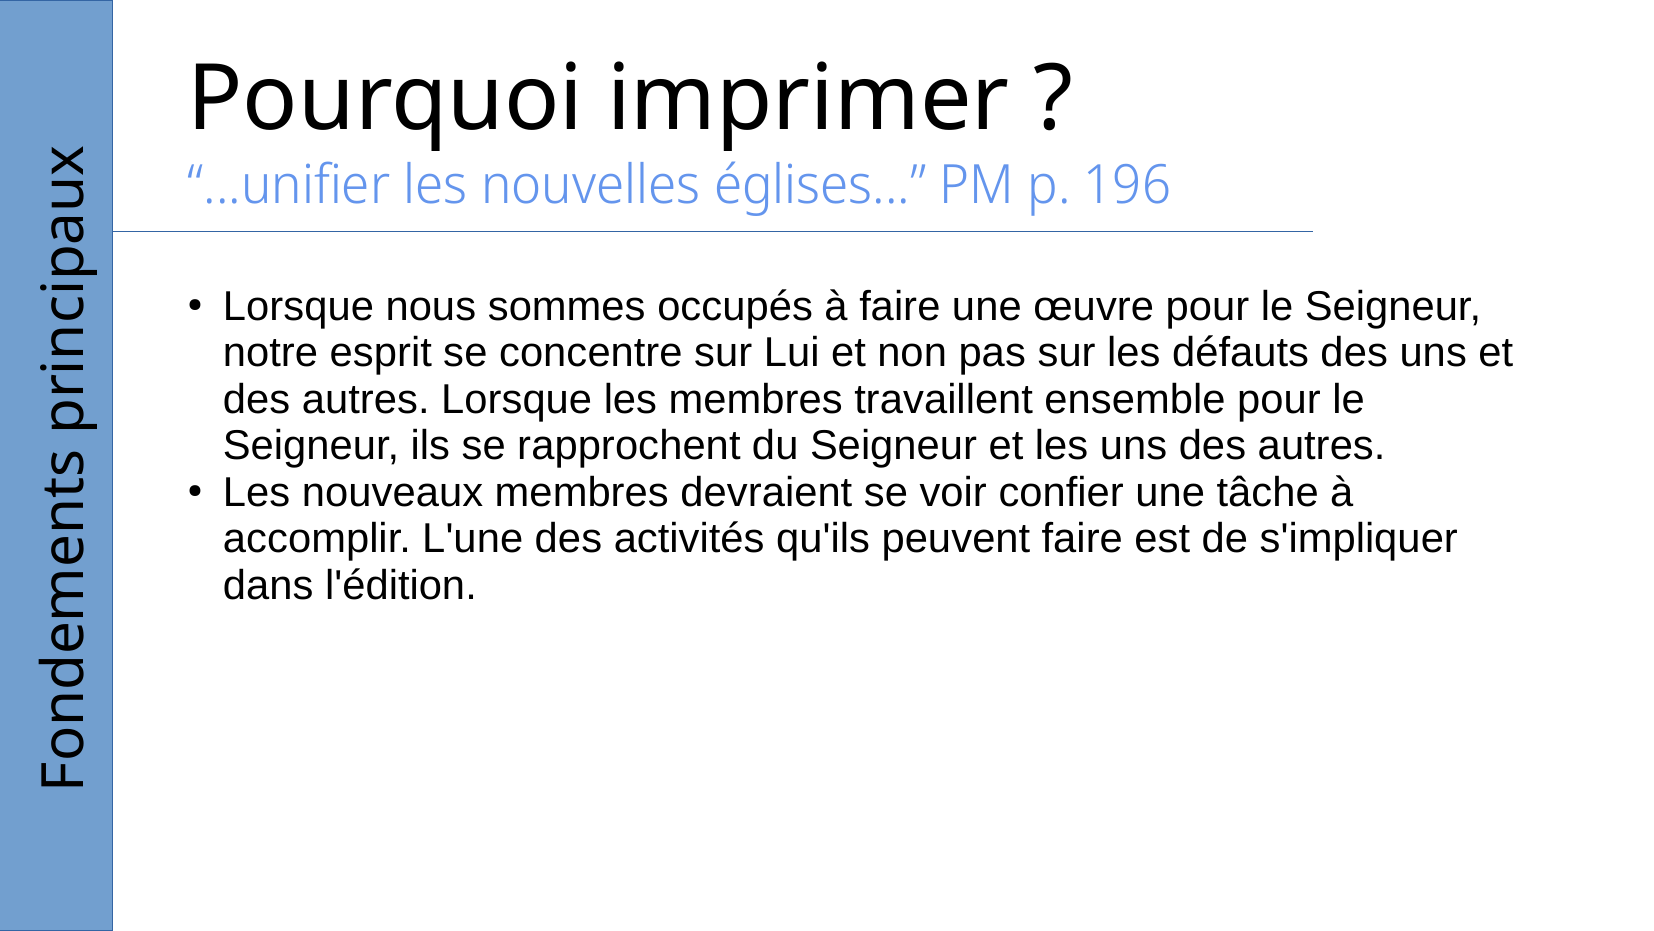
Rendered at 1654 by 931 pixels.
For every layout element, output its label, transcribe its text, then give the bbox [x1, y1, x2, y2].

subtitle Lorsque nous sommes occupés à faire une œuvre pour le Seigneur, notre esprit se concentre sur Lui et non pas sur les défauts des uns et des autres. Lorsque les membres travaillent ensemble pour le Seigneur, ils se rapprochent du Seigneur et les uns des autres. Les nouveaux membres devraient se voir confier une tâche à accomplir. L'une des activités qu'ils peuvent faire est de s'impliquer dans l'édition. [187, 282, 1538, 887]
title “...unifier les nouvelles églises...” PM p. 196 [187, 125, 1571, 239]
title Pourquoi imprimer ? [187, 33, 1571, 125]
text_box Fondements principaux [13, 37, 105, 901]
text_box [0, 0, 113, 931]
